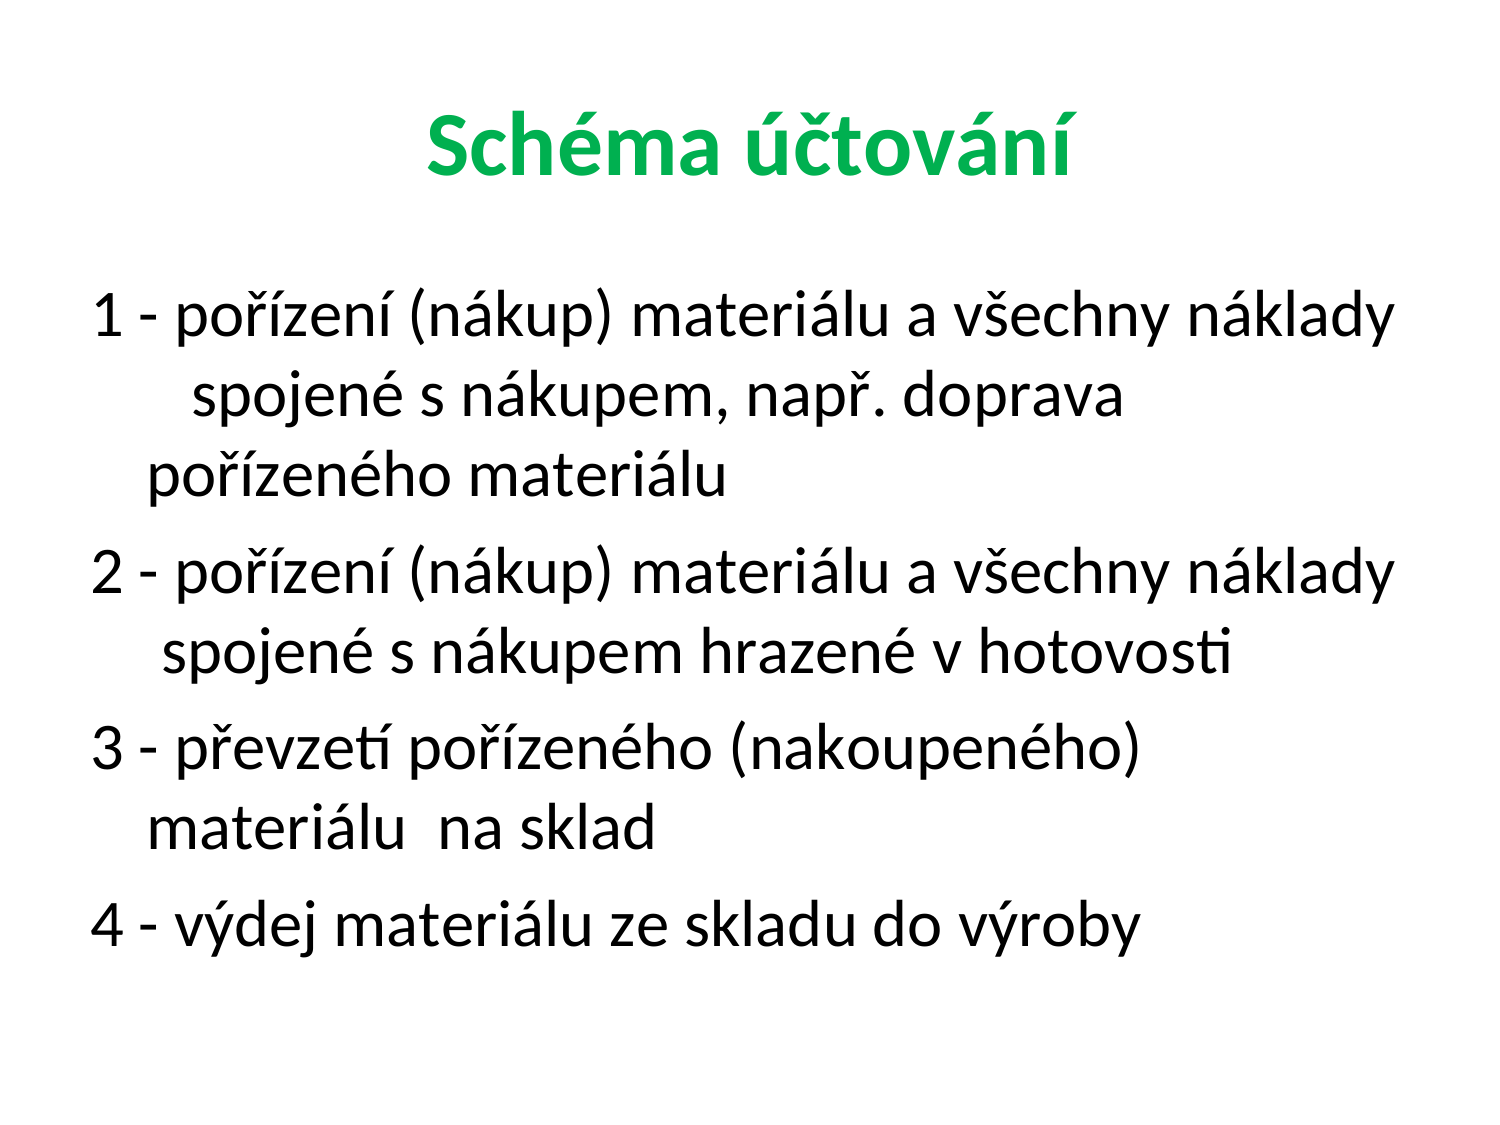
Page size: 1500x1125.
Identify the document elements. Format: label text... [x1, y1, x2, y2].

title Schéma účtování [75, 45, 1426, 233]
list 1 - pořízení (nákup) materiálu a všechny náklady spojené s nákupem, např. doprava pořízeného materiálu 2 - pořízení (nákup) materiálu a všechny náklady spojené s nákupem hrazené v hotovosti 3 - převzetí pořízeného (nakoupeného) materiálu na sklad 4 - výdej materiálu ze skladu do výroby [75, 262, 1426, 1006]
